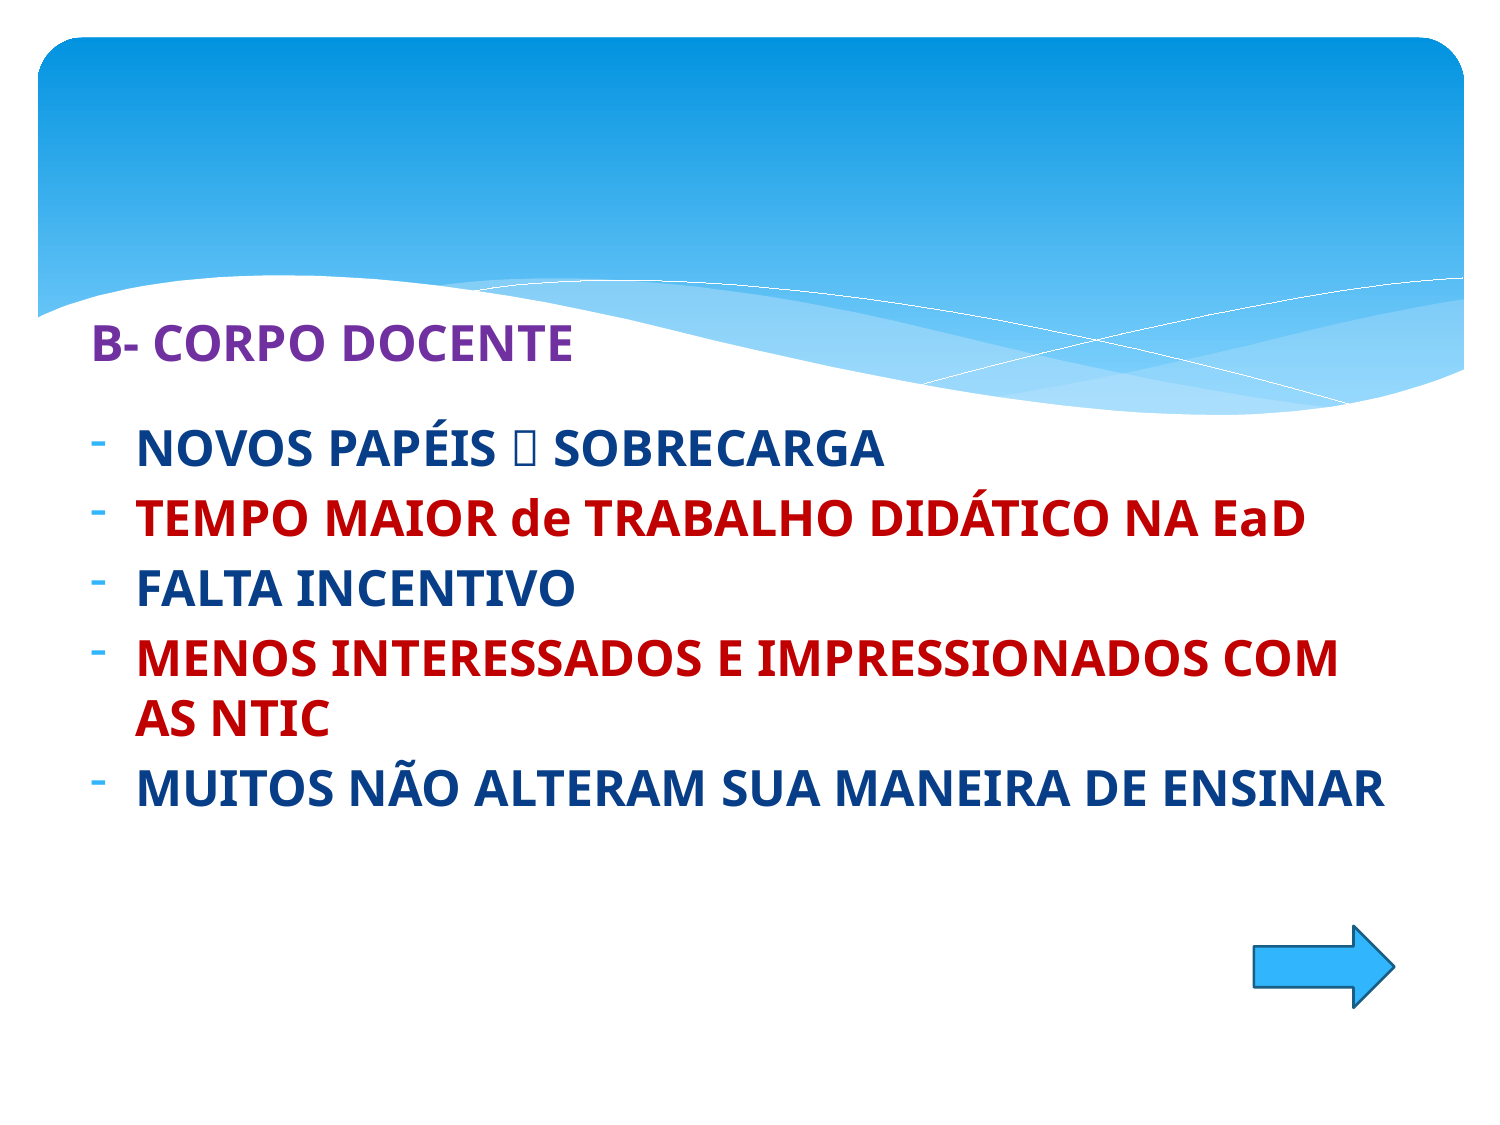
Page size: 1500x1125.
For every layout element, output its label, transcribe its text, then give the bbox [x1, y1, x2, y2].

list B- CORPO DOCENTE NOVOS PAPÉIS  SOBRECARGA TEMPO MAIOR de TRABALHO DIDÁTICO NA EaD FALTA INCENTIVO MENOS INTERESSADOS E IMPRESSIONADOS COM AS NTIC MUITOS NÃO ALTERAM SUA MANEIRA DE ENSINAR [75, 93, 1425, 988]
text_box [1253, 925, 1395, 1008]
